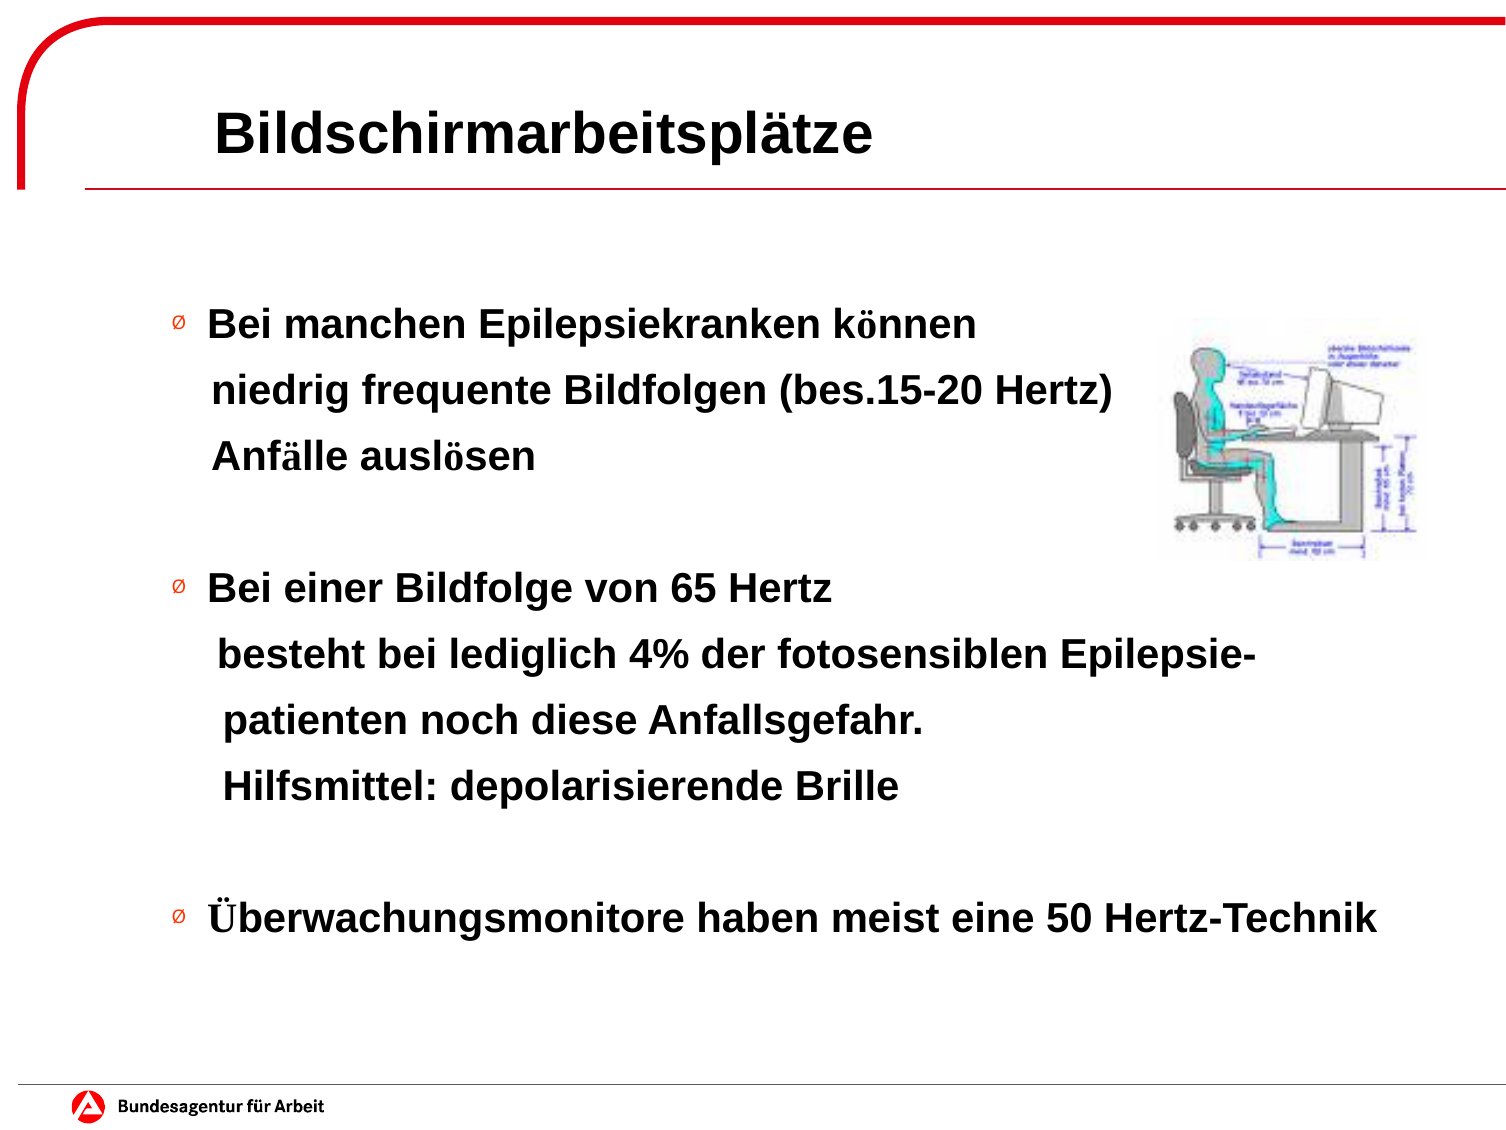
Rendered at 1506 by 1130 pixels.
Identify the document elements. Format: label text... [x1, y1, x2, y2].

text_box Bildschirmarbeitsplätze [214, 103, 991, 167]
text_box Bei manchen Epilepsiekranken können niedrig frequente Bildfolgen (bes.15-20 Hertz) Anfälle auslösen Bei einer Bildfolge von 65 Hertz besteht bei lediglich 4% der fotosensiblen Epilepsie- patienten noch diese Anfallsgefahr. Hilfsmittel: depolarisierende Brille Überwachungsmonitore haben meist eine 50 Hertz-Technik [46, 223, 1457, 950]
picture [1156, 318, 1429, 561]
